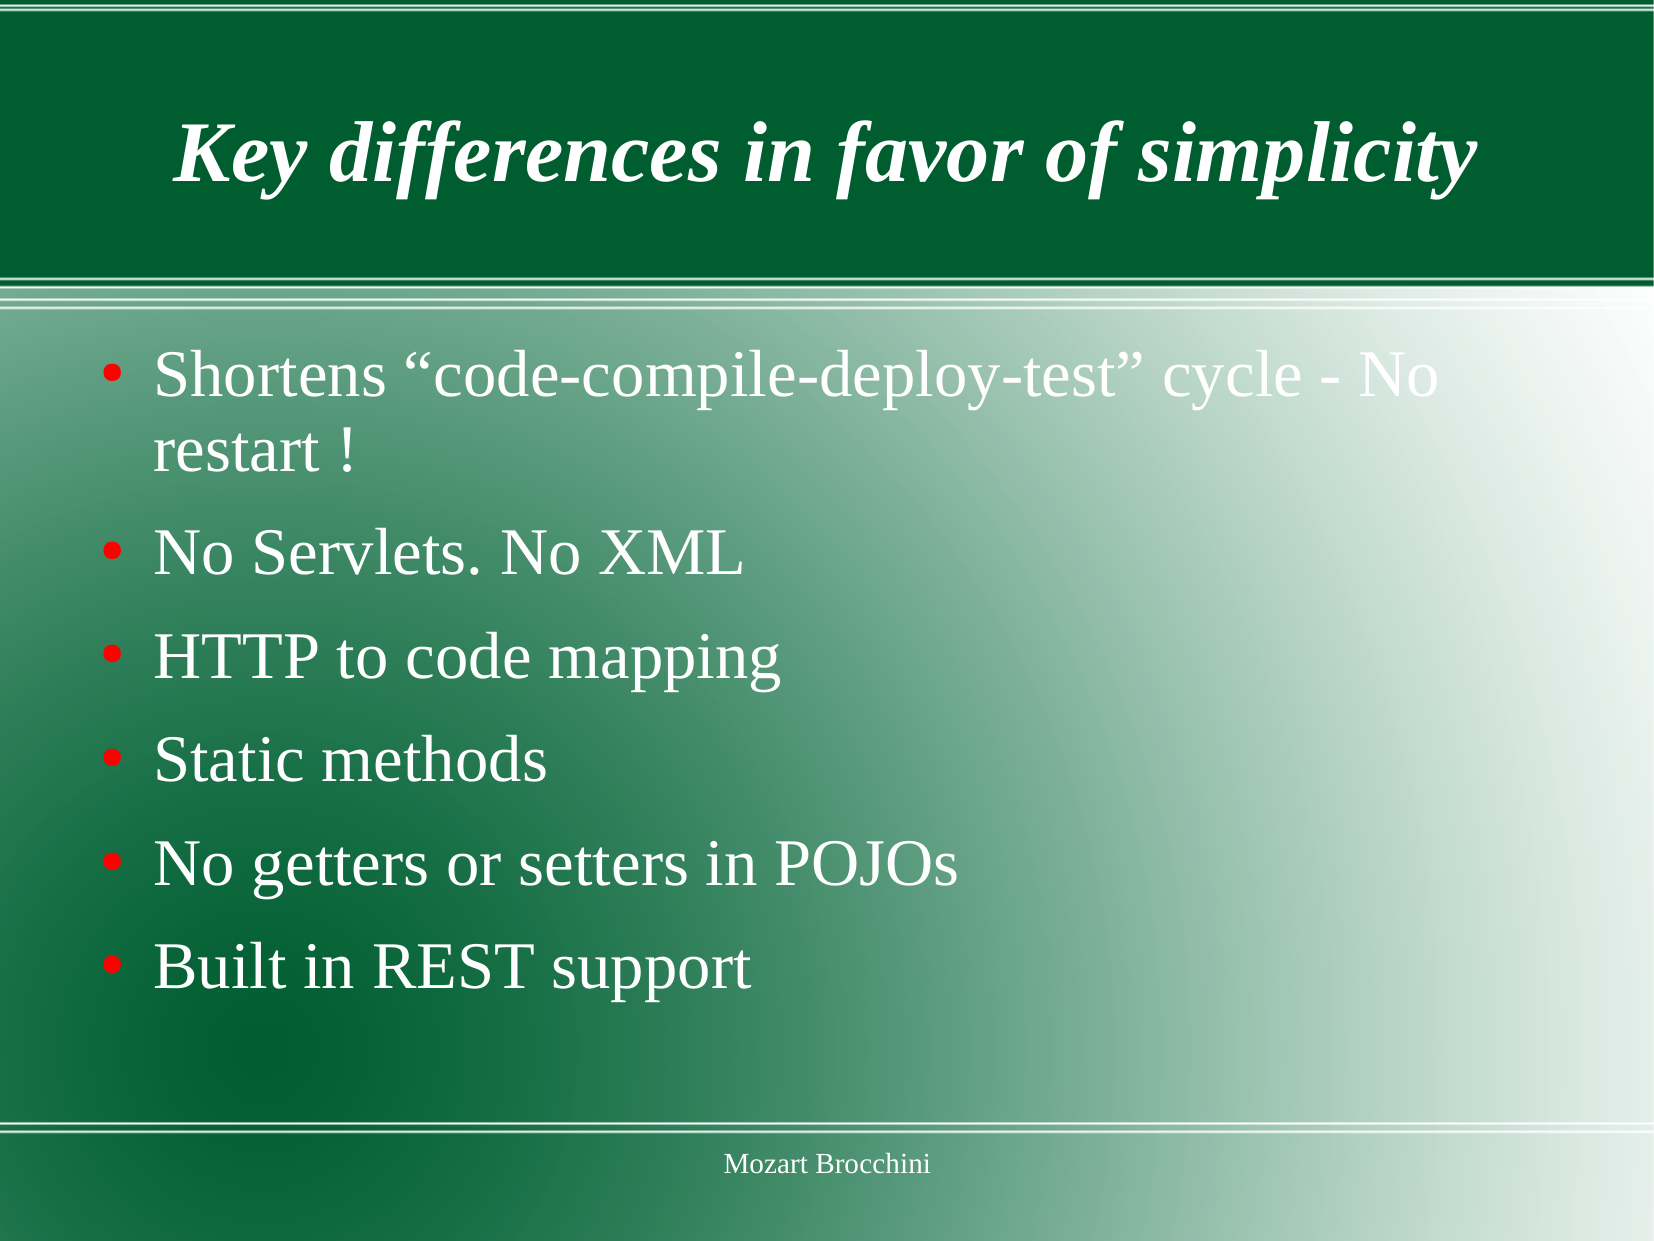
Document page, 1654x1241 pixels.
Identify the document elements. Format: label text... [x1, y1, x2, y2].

picture [0, 0, 1654, 1241]
list Shortens “code-compile-deploy-test” cycle - No restart ! No Servlets. No XML HTTP to code mapping Static methods No getters or setters in POJOs Built in REST support [82, 337, 1571, 1052]
title Key differences in favor of simplicity [82, 49, 1571, 257]
